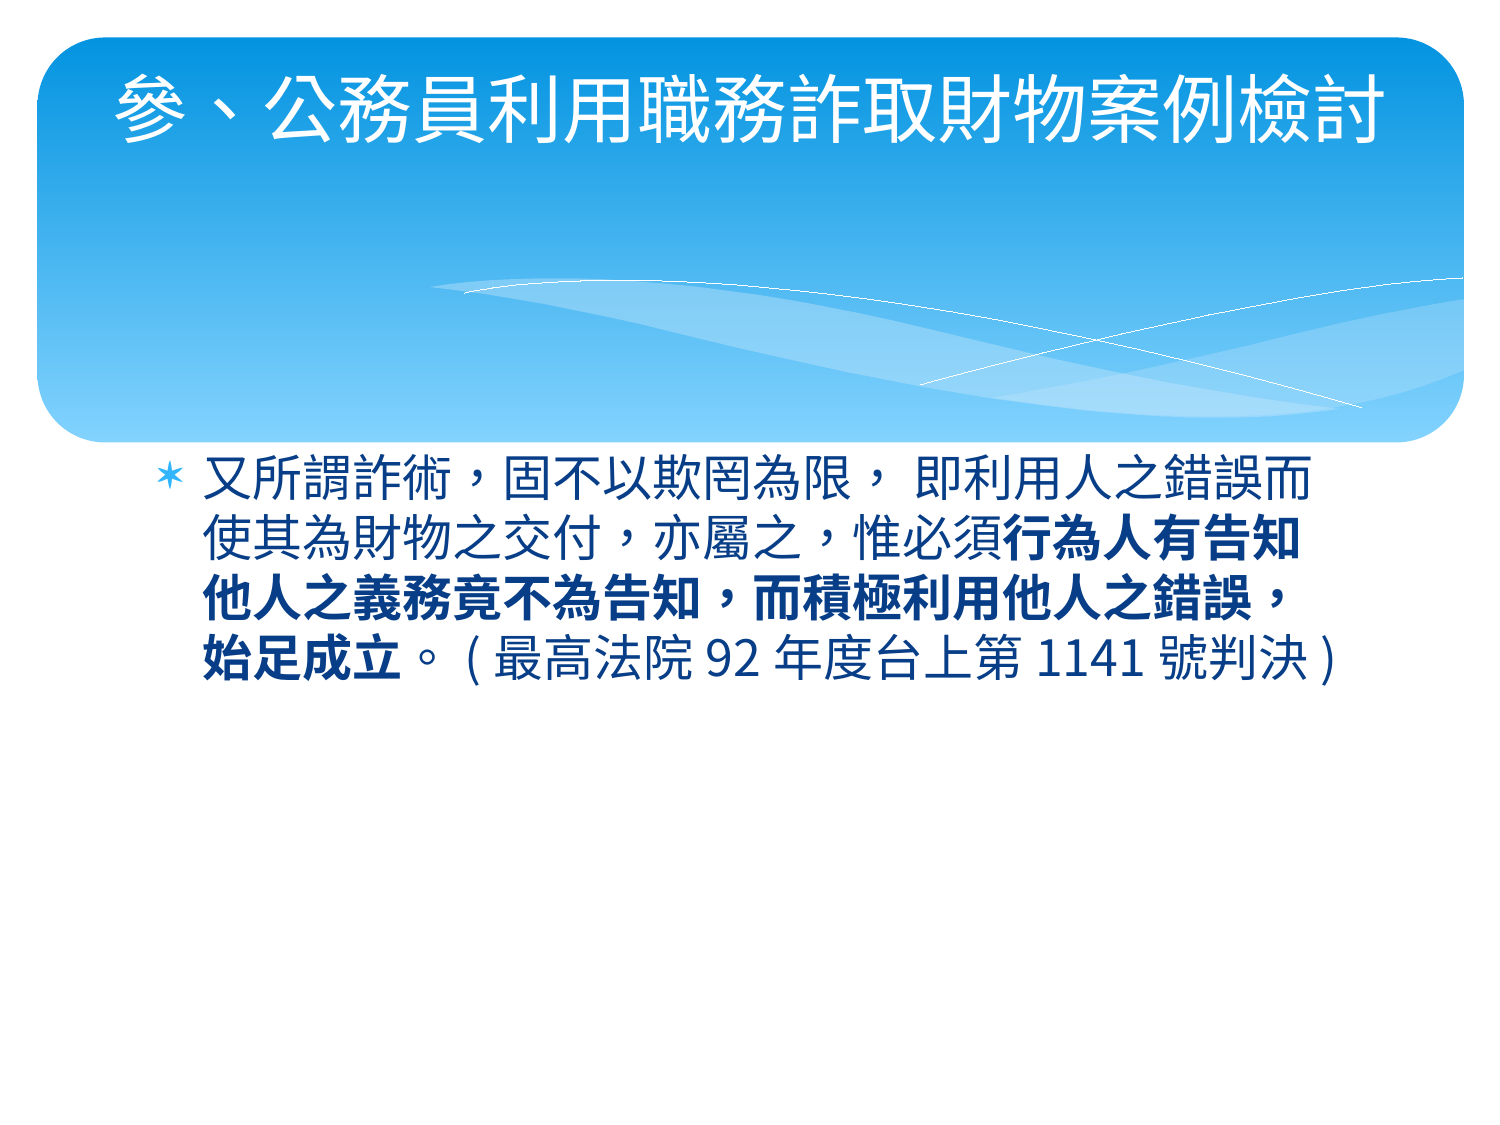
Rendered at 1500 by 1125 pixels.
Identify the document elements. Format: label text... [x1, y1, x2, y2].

list 又所謂詐術，固不以欺罔為限， 即利用人之錯誤而使其為財物之交付，亦屬之，惟必須行為人有告知他人之義務竟不為告知，而積極利用他人之錯誤，始足成立。(最高法院92年度台上第1141號判決) [143, 438, 1359, 1005]
title 參、公務員利用職務詐取財物案例檢討 [75, 55, 1425, 261]
